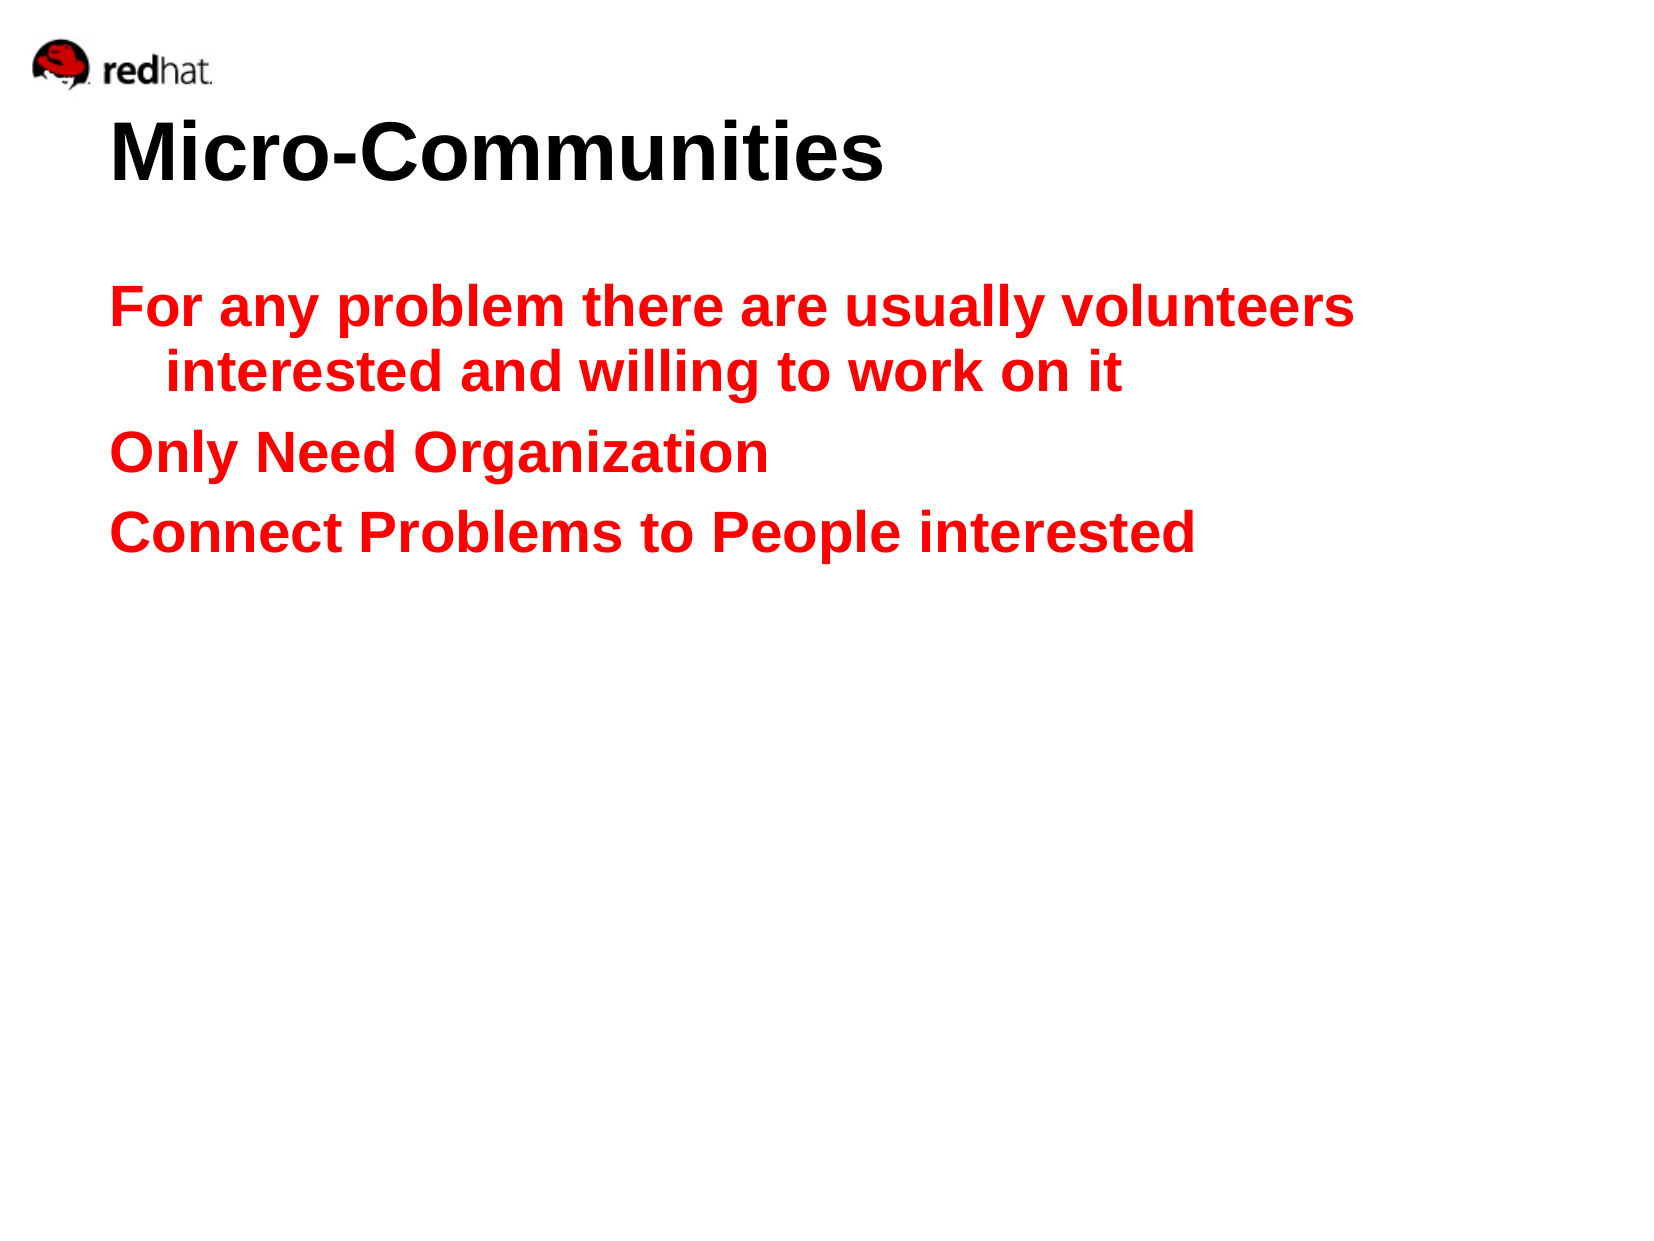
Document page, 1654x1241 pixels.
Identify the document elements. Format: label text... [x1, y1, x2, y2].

list For any problem there are usually volunteers interested and willing to work on it Only Need Organization Connect Problems to People interested [109, 274, 1515, 1142]
picture [31, 37, 212, 98]
title Micro-Communities [109, 88, 1515, 215]
